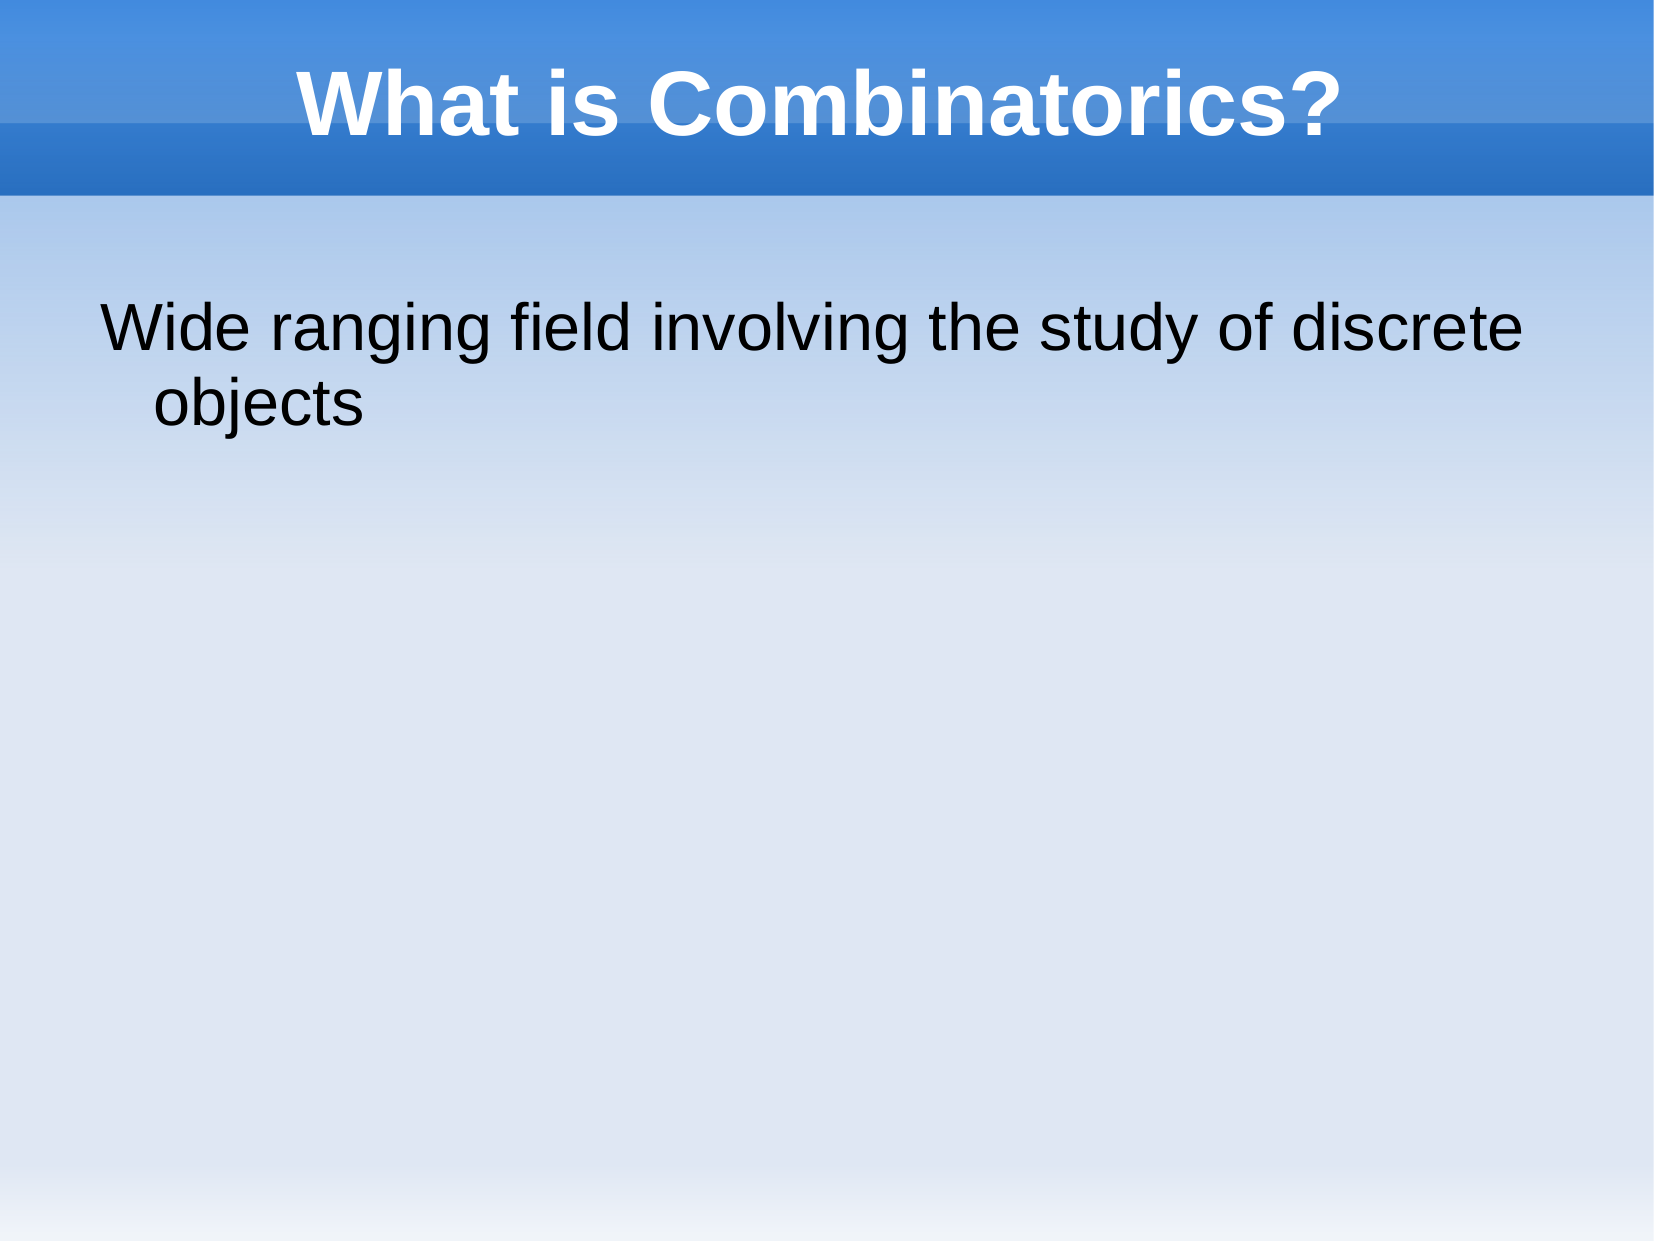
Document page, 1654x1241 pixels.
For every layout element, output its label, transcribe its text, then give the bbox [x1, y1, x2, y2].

picture [0, 0, 1654, 1241]
list Wide ranging field involving the study of discrete objects [82, 290, 1571, 1094]
title What is Combinatorics? [76, 0, 1565, 208]
